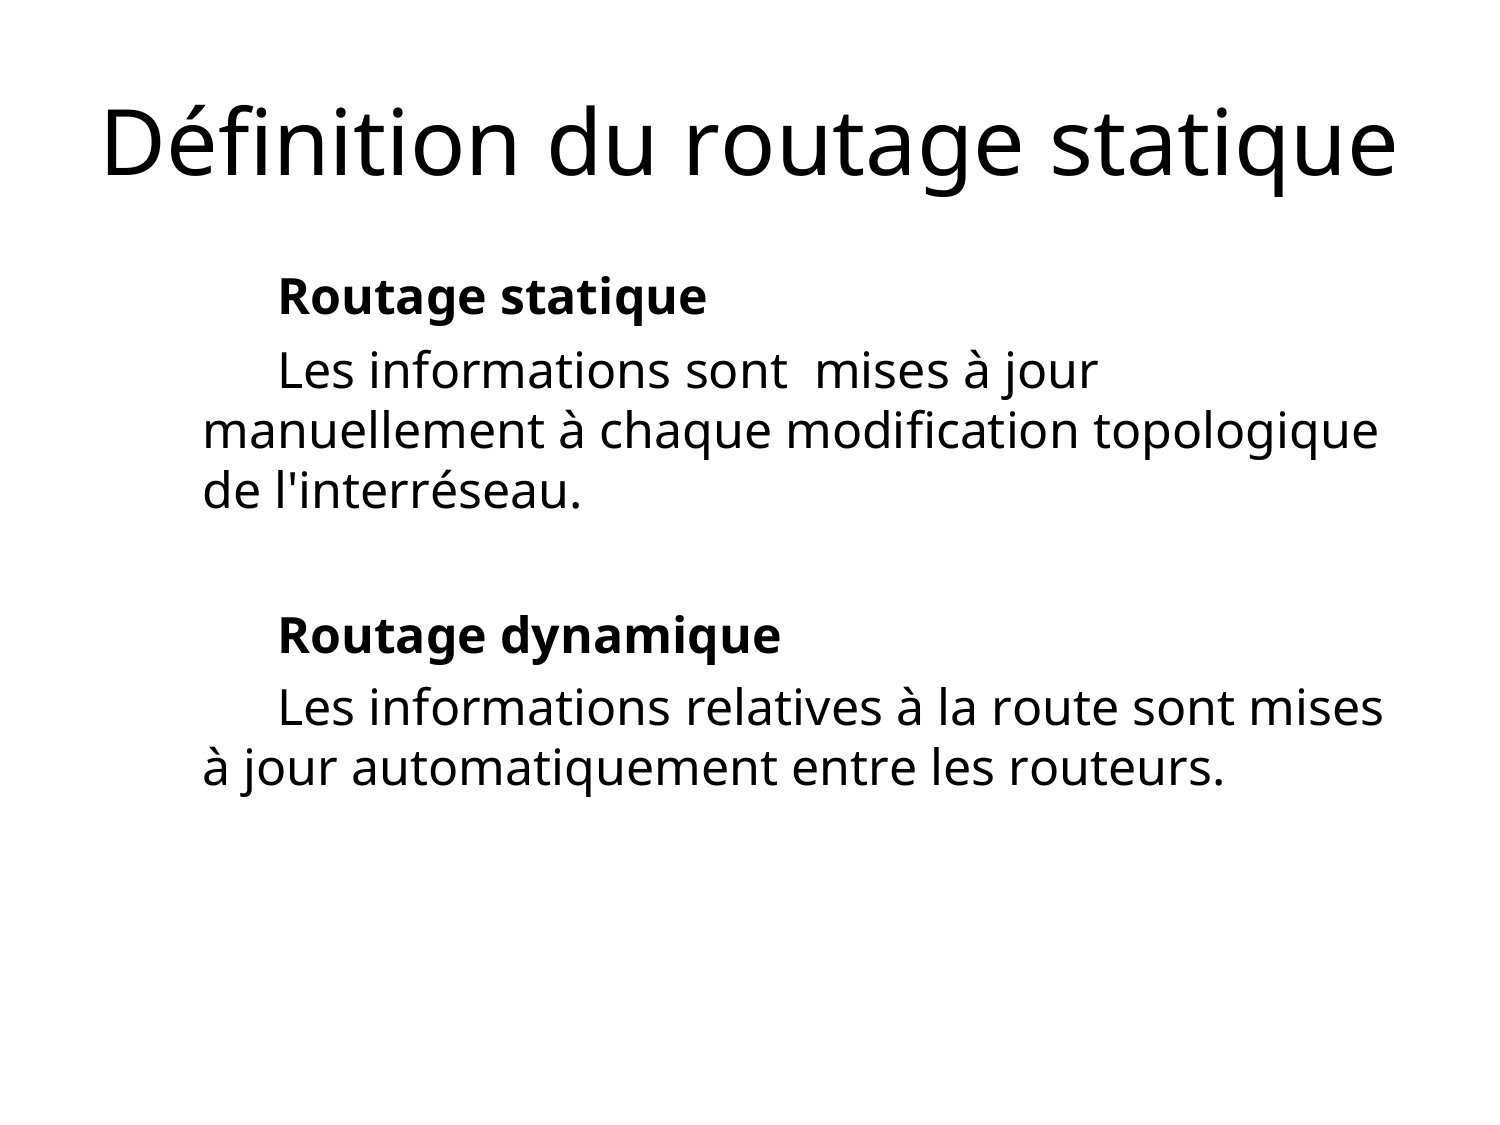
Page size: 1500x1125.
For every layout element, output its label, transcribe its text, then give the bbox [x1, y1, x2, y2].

title Définition du routage statique [75, 45, 1426, 233]
list Routage statique Les informations sont mises à jour manuellement à chaque modification topologique de l'interréseau. Routage dynamique Les informations relatives à la route sont mises à jour automatiquement entre les routeurs. [75, 262, 1426, 1005]
